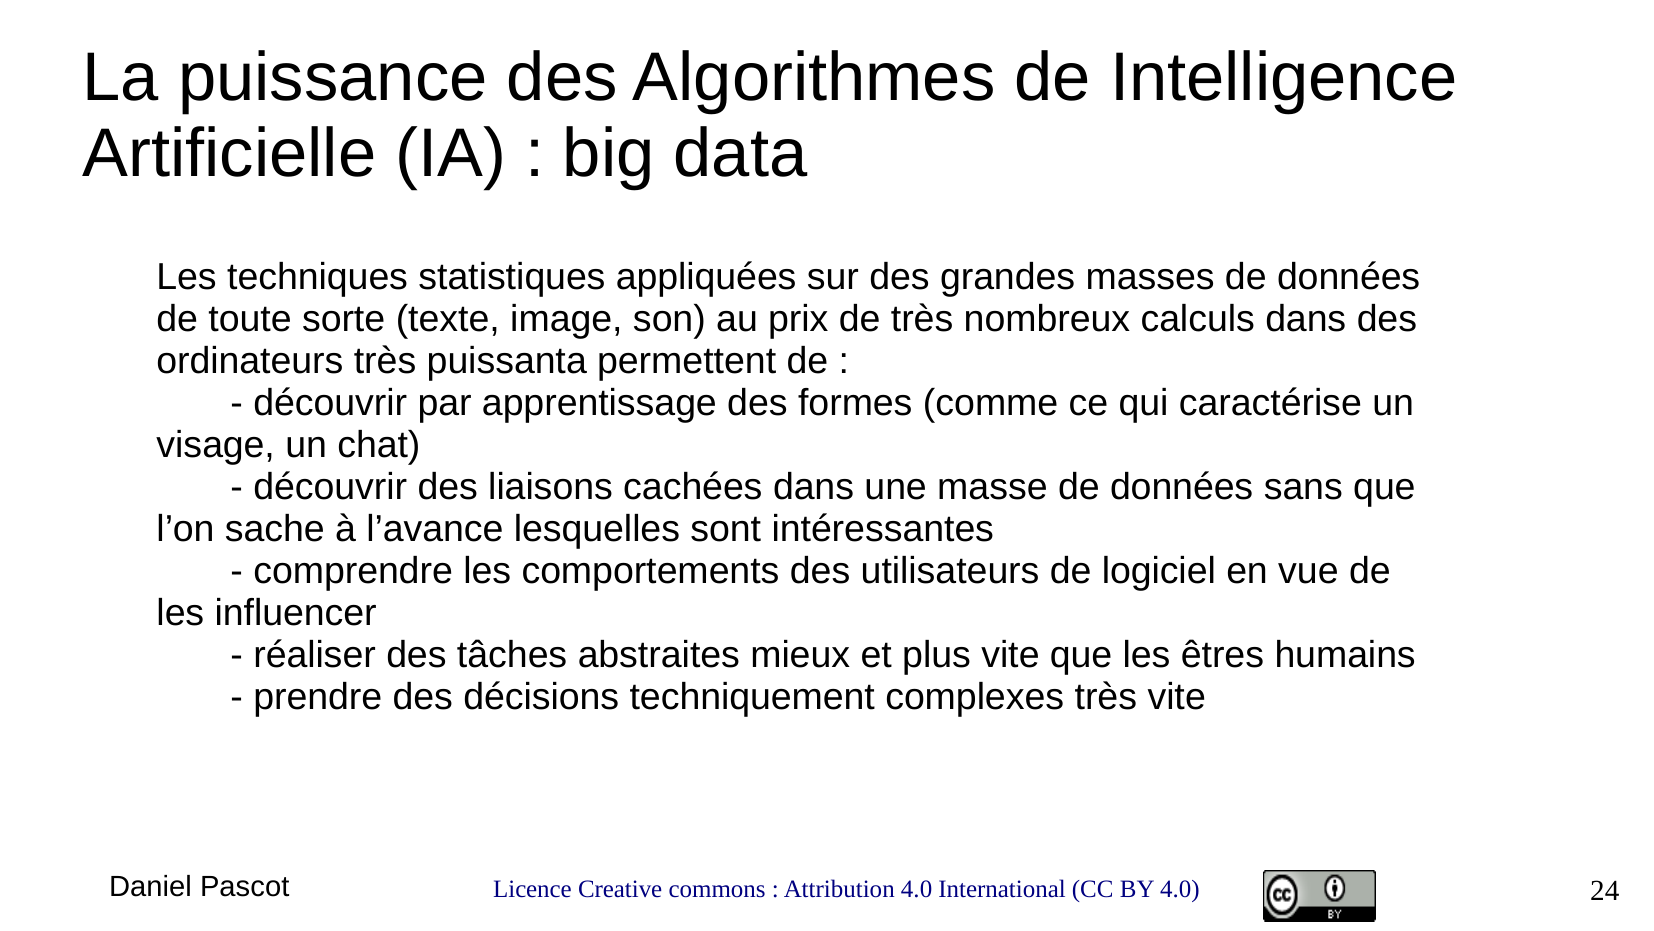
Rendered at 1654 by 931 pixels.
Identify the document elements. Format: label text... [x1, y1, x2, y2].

text_box Les techniques statistiques appliquées sur des grandes masses de données de toute sorte (texte, image, son) au prix de très nombreux calculs dans des ordinateurs très puissanta permettent de : - découvrir par apprentissage des formes (comme ce qui caractérise un visage, un chat) - découvrir des liaisons cachées dans une masse de données sans que l’on sache à l’avance lesquelles sont intéressantes - comprendre les comportements des utilisateurs de logiciel en vue de les influencer - réaliser des tâches abstraites mieux et plus vite que les êtres humains - prendre des décisions techniquement complexes très vite [141, 248, 1453, 767]
title La puissance des Algorithmes de Intelligence Artificielle (IA) : big data [82, 37, 1571, 193]
picture [1263, 870, 1376, 922]
